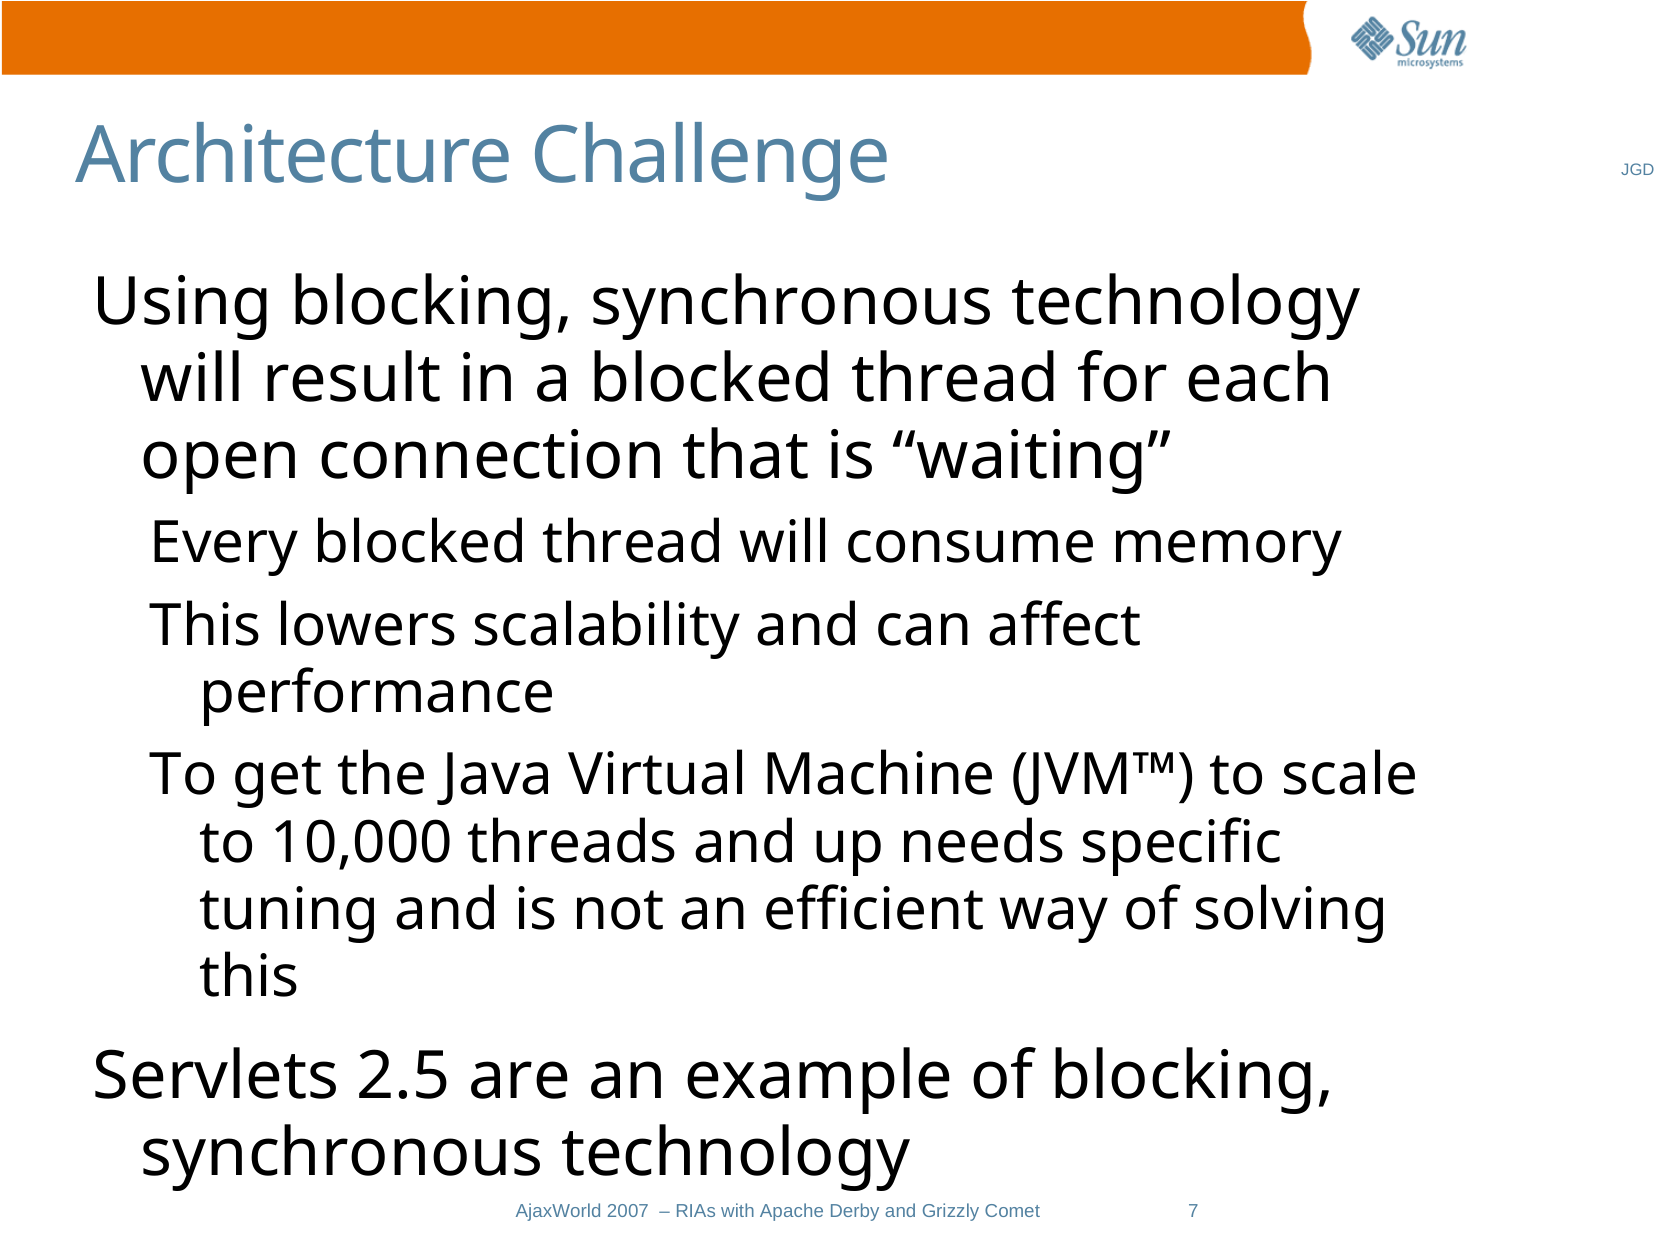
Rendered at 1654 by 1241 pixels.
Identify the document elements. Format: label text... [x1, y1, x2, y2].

title Architecture Challenge [75, 105, 1438, 210]
list Using blocking, synchronous technology will result in a blocked thread for each open connection that is “waiting” Every blocked thread will consume memory This lowers scalability and can affect performance To get the Java Virtual Machine (JVM™) to scale to 10,000 threads and up needs specific tuning and is not an efficient way of solving this Servlets 2.5 are an example of blocking, synchronous technology [73, 262, 1463, 1088]
picture [1, 1, 1502, 77]
